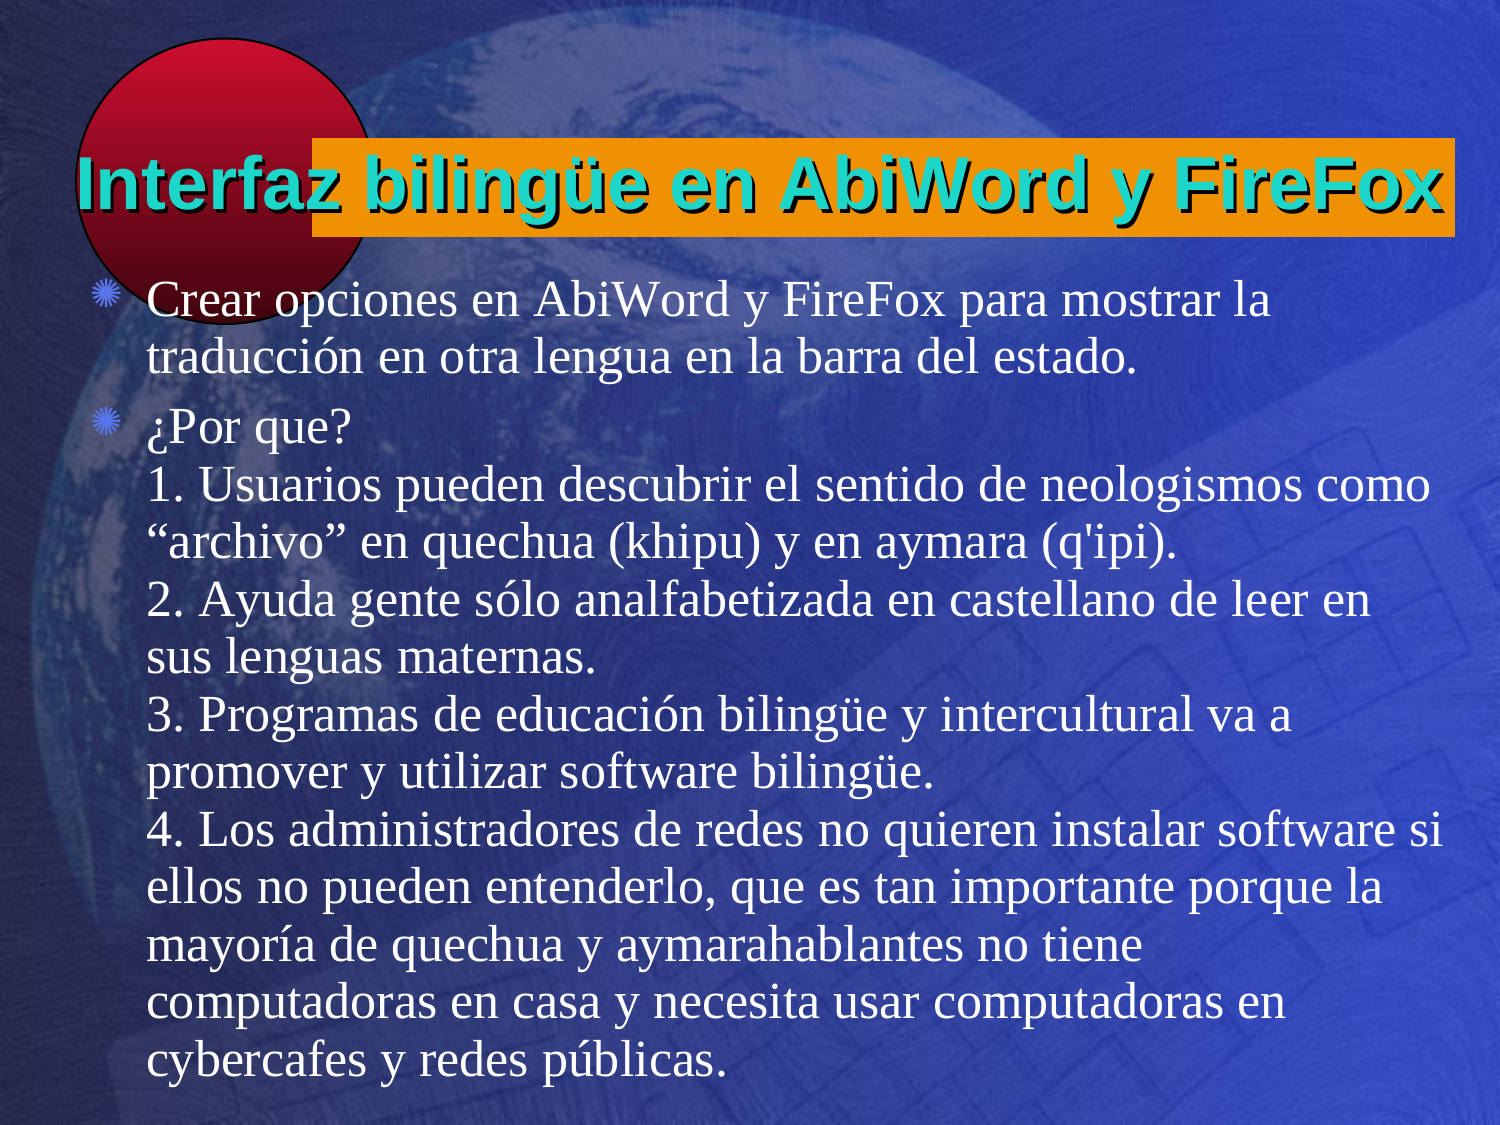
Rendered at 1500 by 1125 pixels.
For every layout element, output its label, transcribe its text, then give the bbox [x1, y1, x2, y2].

title Interfaz bilingüe en AbiWord y FireFox [75, 79, 1457, 262]
picture [0, 0, 1500, 1125]
text_box Crear opciones en AbiWord y FireFox para mostrar la traducción en otra lengua en la barra del estado. ¿Por que? 1. Usuarios pueden descubrir el sentido de neologismos como “archivo” en quechua (khipu) y en aymara (q'ipi). 2. Ayuda gente sólo analfabetizada en castellano de leer en sus lenguas maternas. 3. Programas de educación bilingüe y intercultural va a promover y utilizar software bilingüe. 4. Los administradores de redes no quieren instalar software si ellos no pueden entenderlo, que es tan importante porque la mayoría de quechua y aymarahablantes no tiene computadoras en casa y necesita usar computadoras en cybercafes y redes públicas. [75, 262, 1463, 1125]
